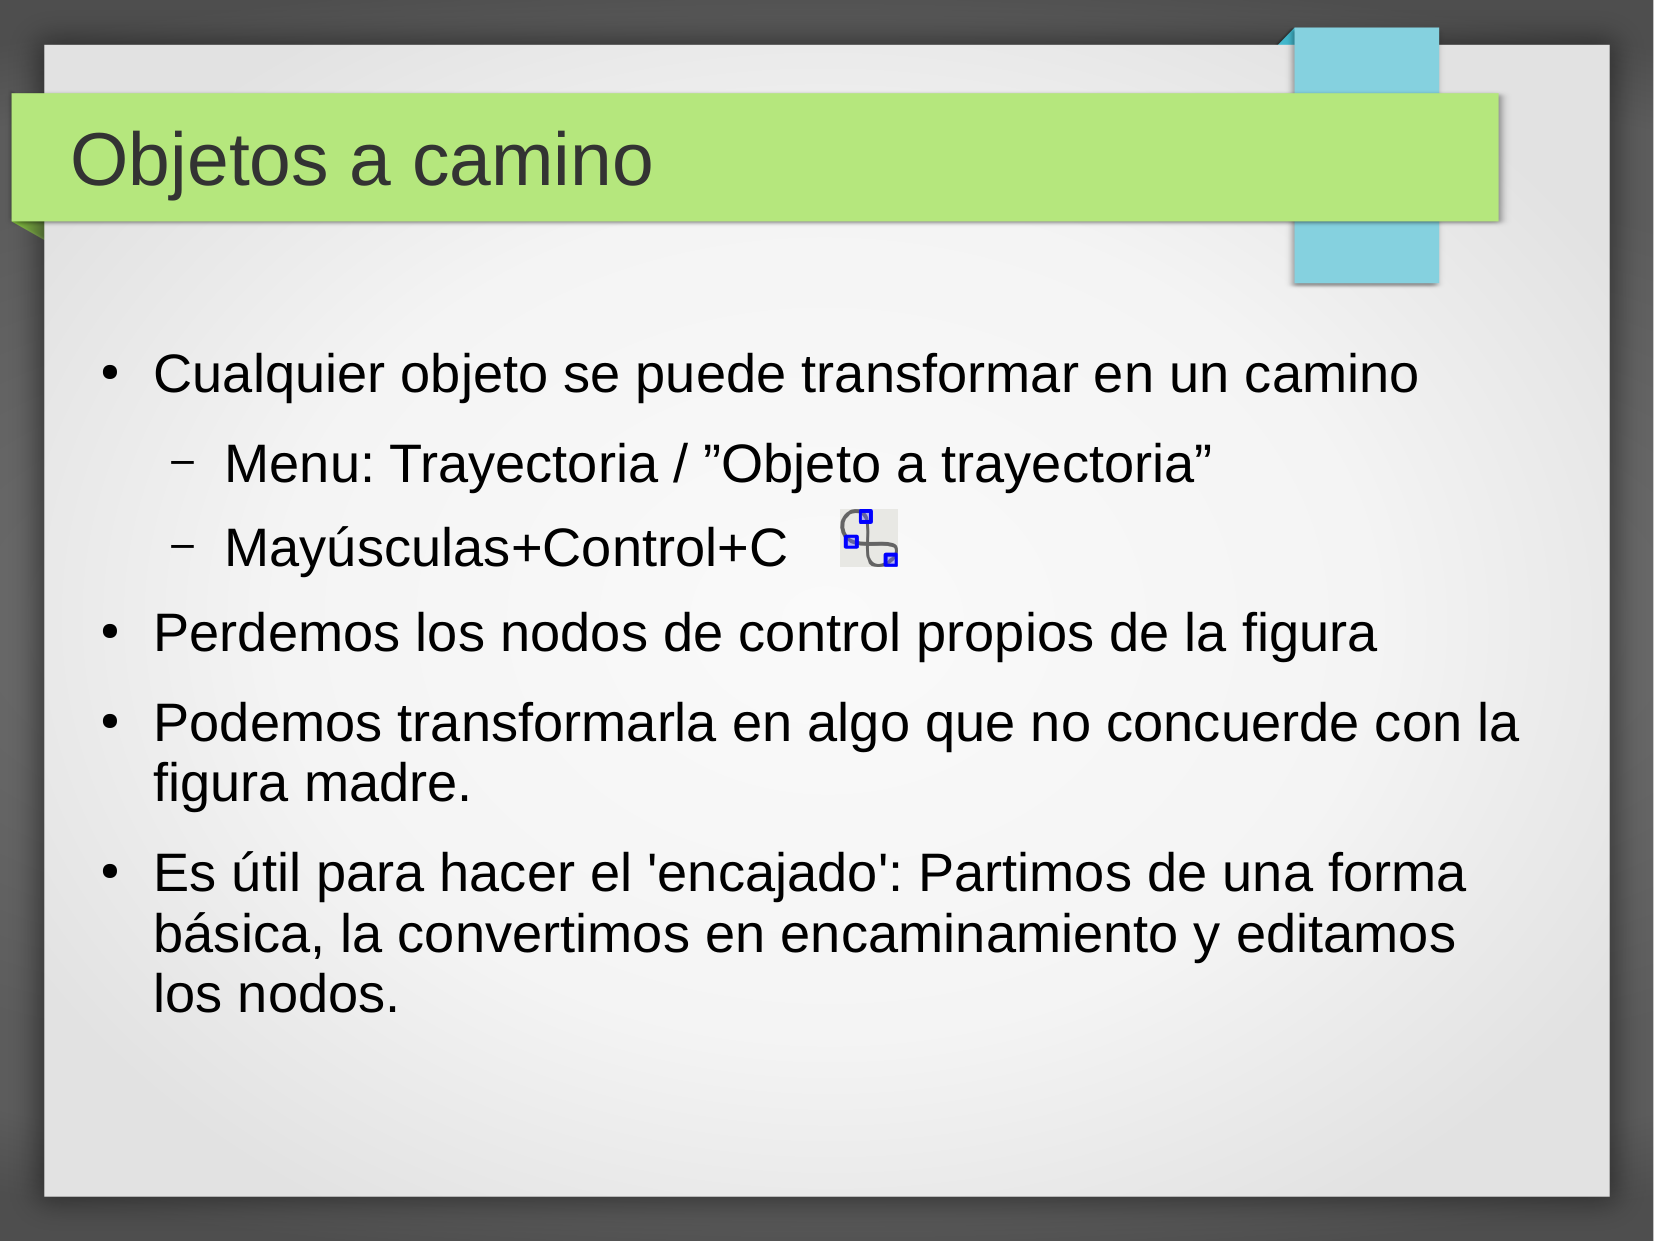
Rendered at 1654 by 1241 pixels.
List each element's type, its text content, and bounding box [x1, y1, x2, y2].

title Objetos a camino [70, 106, 1229, 213]
picture [0, 0, 1654, 1241]
list Cualquier objeto se puede transformar en un camino Menu: Trayectoria / ”Objeto a trayectoria” Mayúsculas+Control+C Perdemos los nodos de control propios de la figura Podemos transformarla en algo que no concuerde con la figura madre. Es útil para hacer el 'encajado': Partimos de una forma básica, la convertimos en encaminamiento y editamos los nodos. [82, 343, 1538, 1063]
